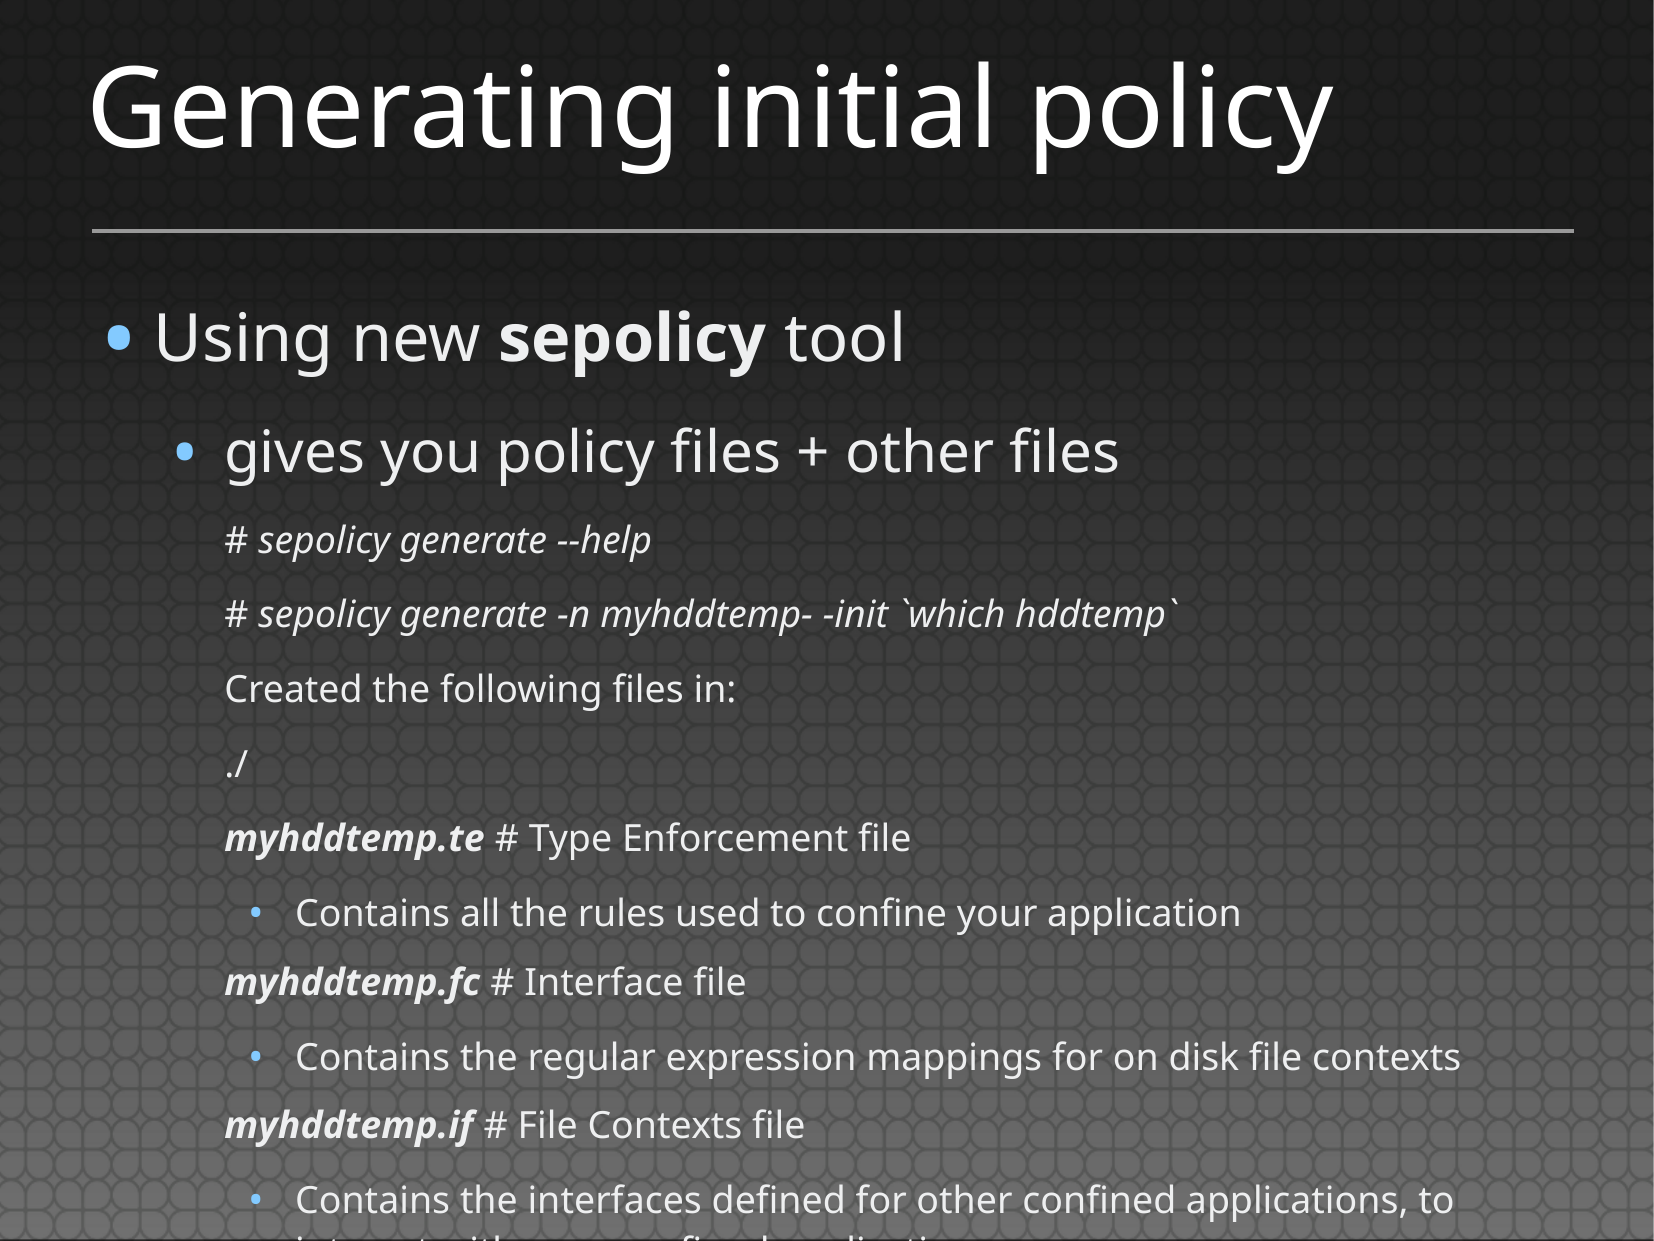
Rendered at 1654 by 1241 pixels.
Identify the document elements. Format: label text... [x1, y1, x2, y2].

title Generating initial policy [86, 40, 1576, 322]
picture [0, 0, 1654, 1241]
list Using new sepolicy tool gives you policy files + other files # sepolicy generate --help # sepolicy generate -n myhddtemp- -init `which hddtemp` Created the following files in: ./ myhddtemp.te # Type Enforcement file Contains all the rules used to confine your application myhddtemp.fc # Interface file Contains the regular expression mappings for on disk file contexts myhddtemp.if # File Contexts file Contains the interfaces defined for other confined applications, to interact with your confined application [82, 290, 1571, 1241]
